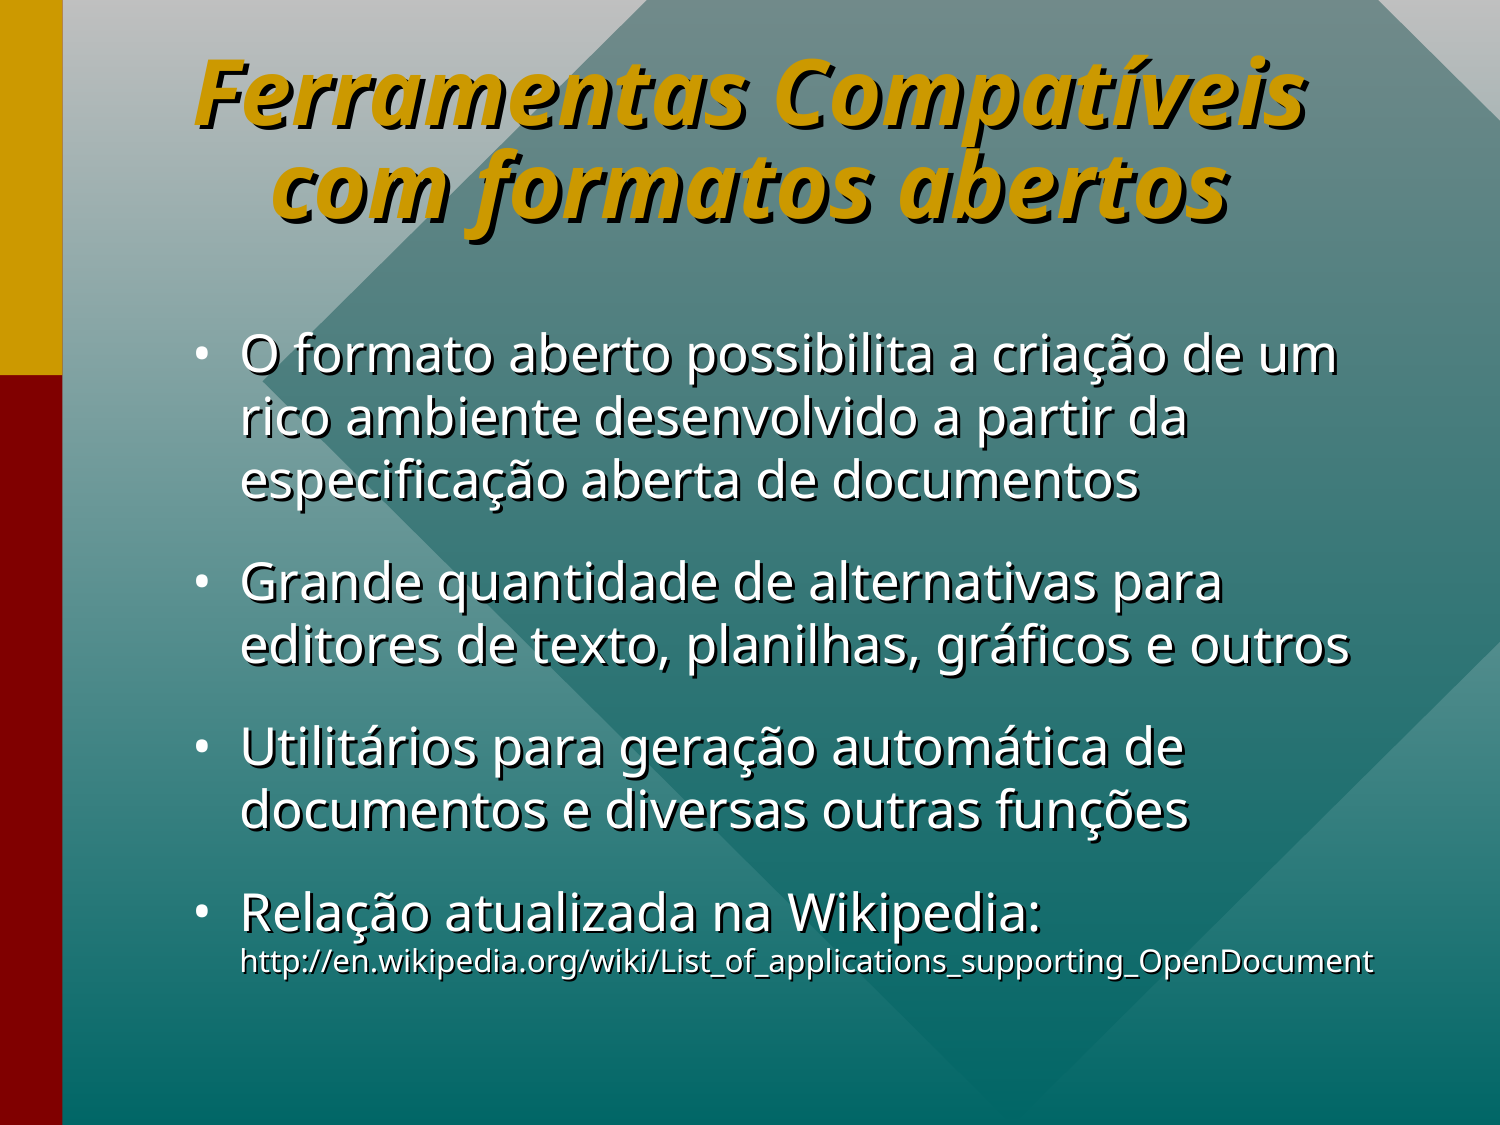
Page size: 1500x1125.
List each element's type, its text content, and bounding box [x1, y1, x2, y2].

title Ferramentas Compatíveis com formatos abertos [150, 0, 1351, 292]
list O formato aberto possibilita a criação de um rico ambiente desenvolvido a partir da especificação aberta de documentos Grande quantidade de alternativas para editores de texto, planilhas, gráficos e outros Utilitários para geração automática de documentos e diversas outras funções Relação atualizada na Wikipedia: http://en.wikipedia.org/wiki/List_of_applications_supporting_OpenDocument [177, 312, 1418, 1022]
